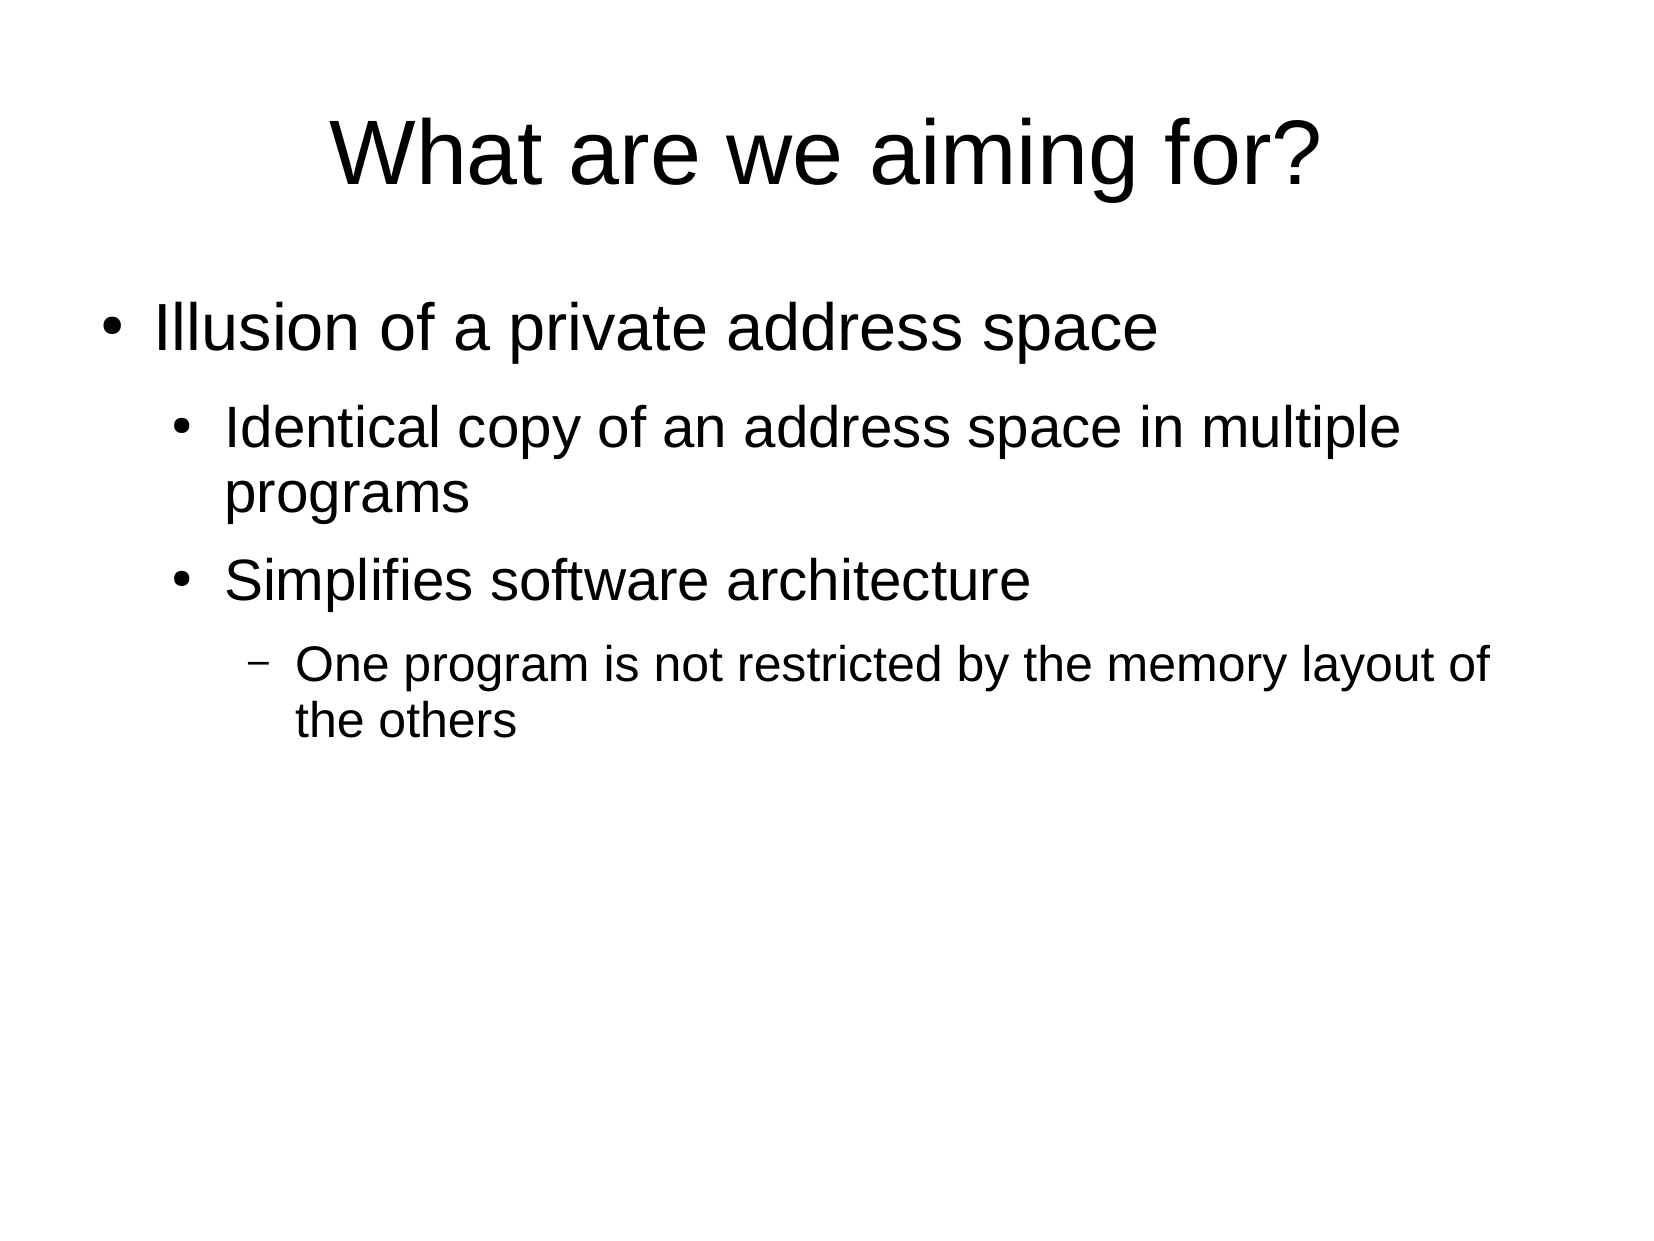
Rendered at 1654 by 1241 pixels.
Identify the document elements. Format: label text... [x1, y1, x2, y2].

title What are we aiming for? [82, 49, 1571, 257]
list Illusion of a private address space Identical copy of an address space in multiple programs Simplifies software architecture One program is not restricted by the memory layout of the others [82, 290, 1571, 1163]
